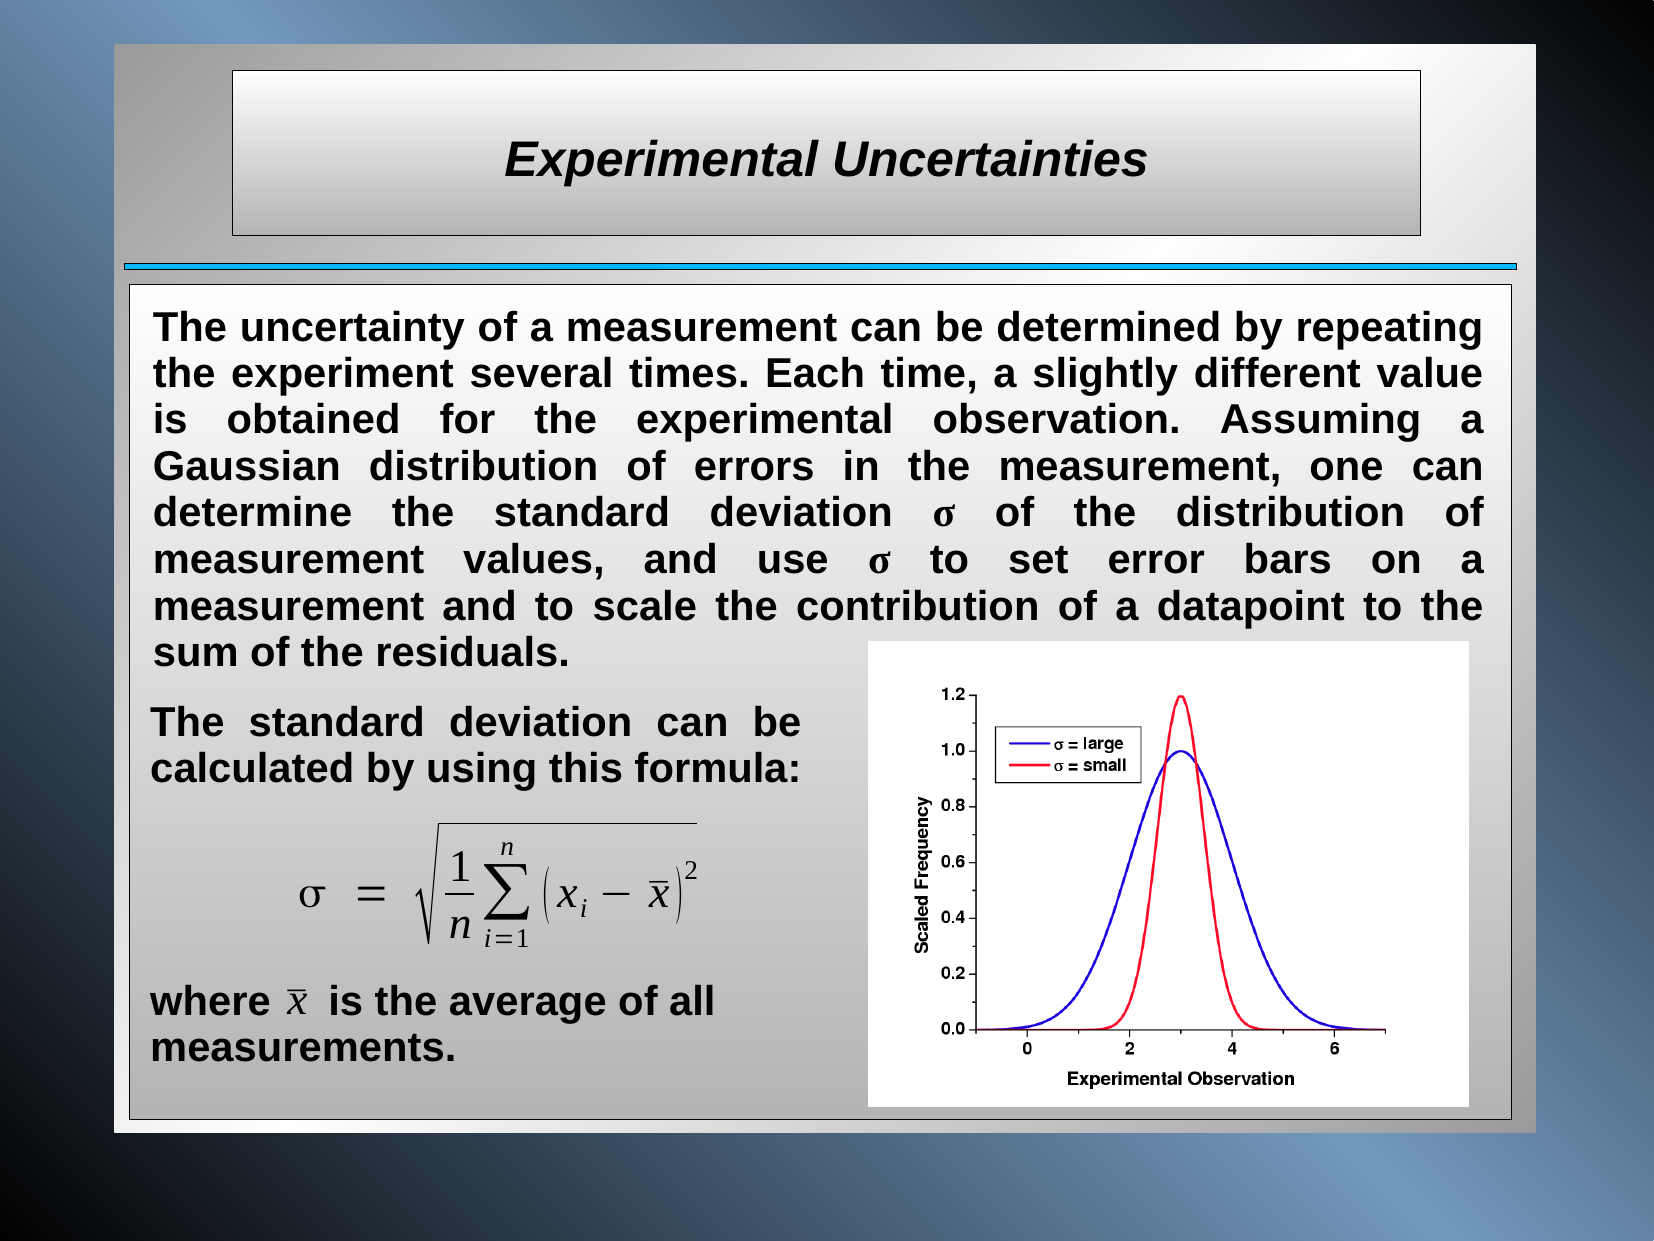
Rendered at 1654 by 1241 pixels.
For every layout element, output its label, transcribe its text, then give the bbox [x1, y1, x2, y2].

text_box [232, 70, 1421, 236]
text_box [129, 284, 1512, 1120]
text_box Experimental Uncertainties [397, 131, 1256, 194]
text_box The standard deviation can be calculated by using this formula: where is the average of all measurements. [150, 698, 821, 1078]
text_box [124, 263, 1517, 270]
chart [278, 975, 314, 1026]
picture [868, 641, 1469, 1107]
text_box The uncertainty of a measurement can be determined by repeating the experiment several times. Each time, a slightly different value is obtained for the experimental observation. Assuming a Gaussian distribution of errors in the measurement, one can determine the standard deviation σ of the distribution of measurement values, and use σ to set error bars on a measurement and to scale the contribution of a datapoint to the sum of the residuals. [153, 303, 1488, 682]
chart [291, 820, 704, 954]
